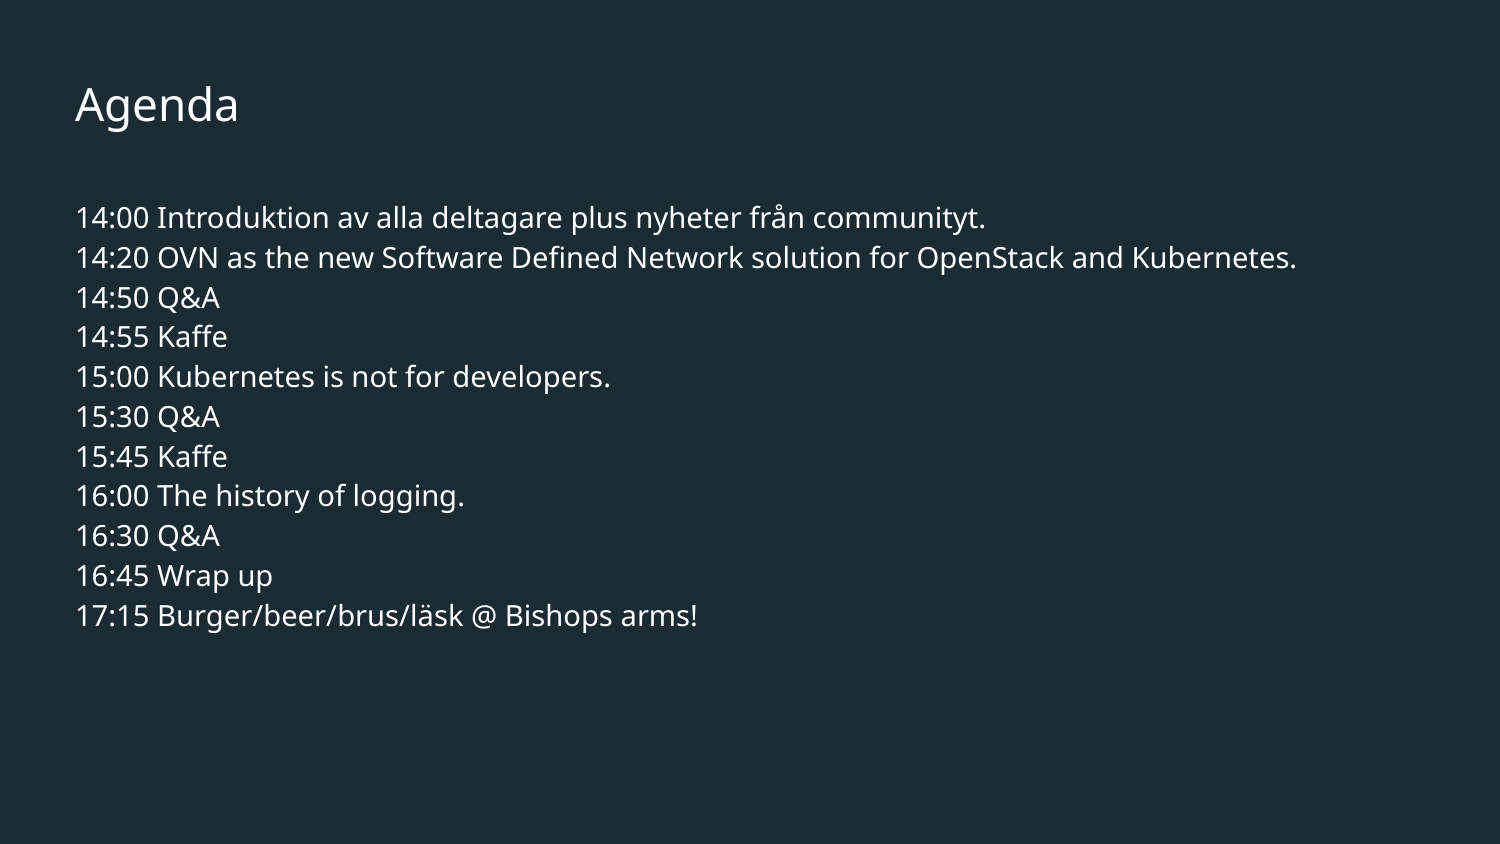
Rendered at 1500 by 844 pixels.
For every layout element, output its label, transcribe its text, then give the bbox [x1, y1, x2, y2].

title Agenda [75, 33, 1425, 175]
list 14:00 Introduktion av alla deltagare plus nyheter från communityt. 14:20 OVN as the new Software Defined Network solution for OpenStack and Kubernetes. 14:50 Q&A 14:55 Kaffe 15:00 Kubernetes is not for developers. 15:30 Q&A 15:45 Kaffe 16:00 The history of logging. 16:30 Q&A 16:45 Wrap up 17:15 Burger/beer/brus/läsk @ Bishops arms! [75, 197, 1425, 687]
